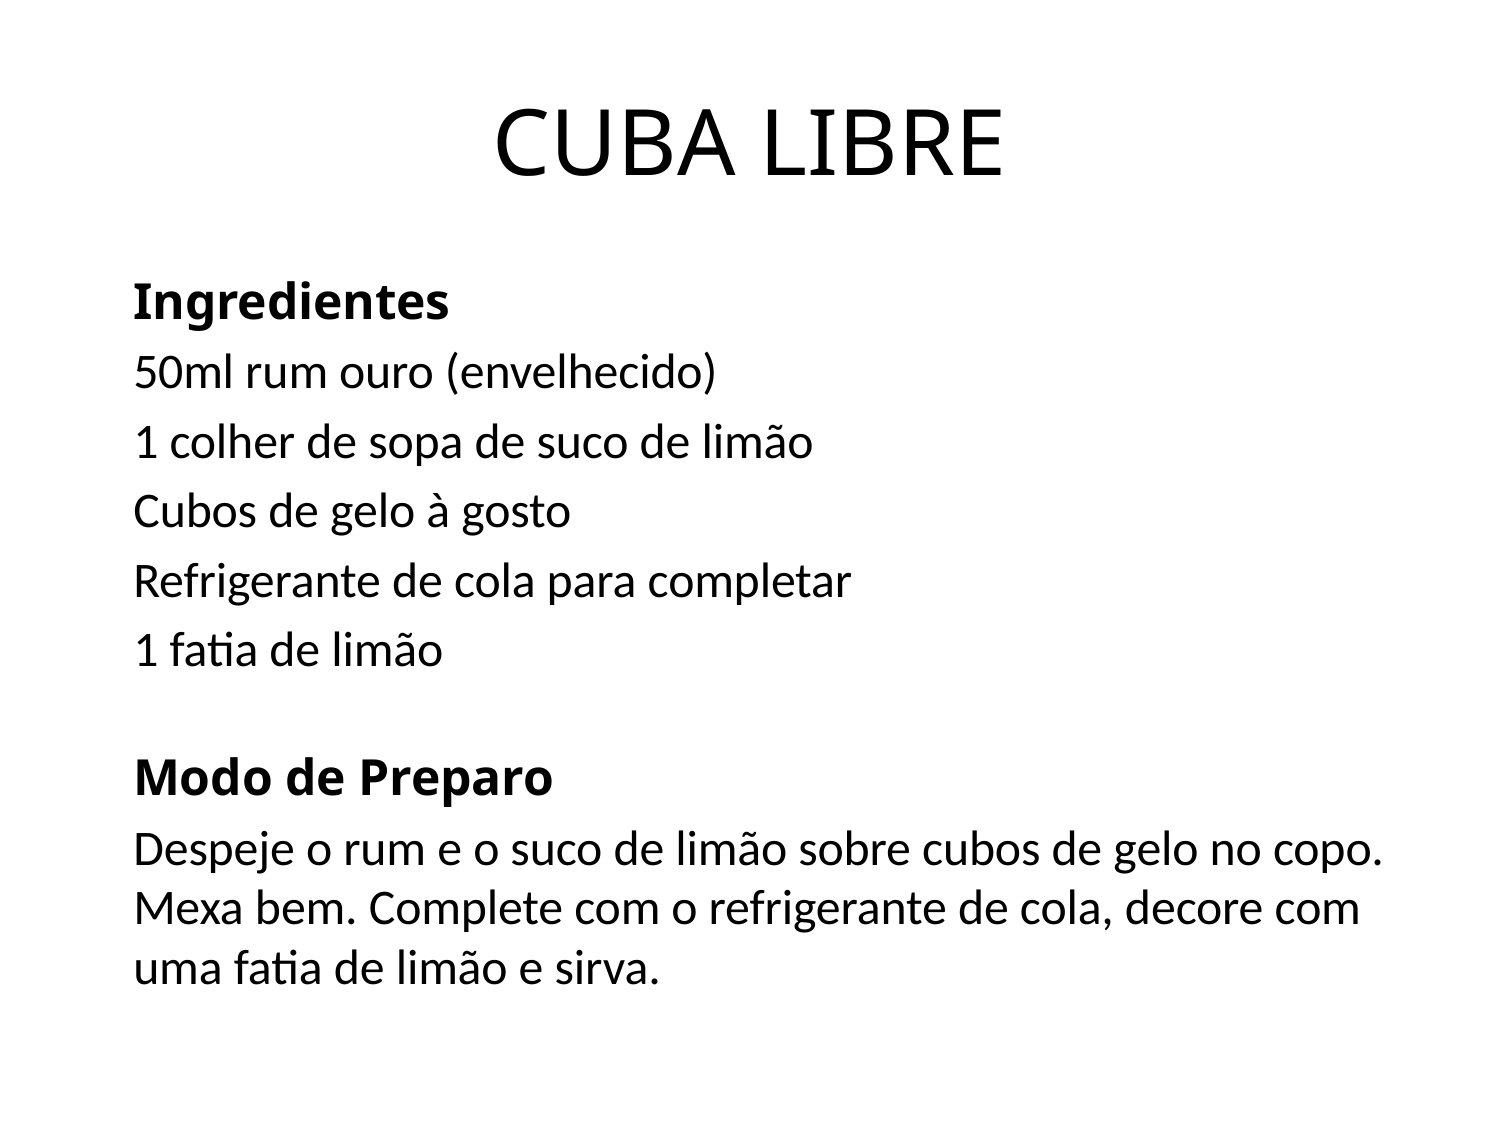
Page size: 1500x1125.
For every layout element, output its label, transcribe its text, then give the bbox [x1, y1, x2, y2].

list Ingredientes 50ml rum ouro (envelhecido) 1 colher de sopa de suco de limão Cubos de gelo à gosto Refrigerante de cola para completar 1 fatia de limão Modo de Preparo Despeje o rum e o suco de limão sobre cubos de gelo no copo. Mexa bem. Complete com o refrigerante de cola, decore com uma fatia de limão e sirva. [75, 262, 1425, 1005]
title CUBA LIBRE [75, 45, 1425, 233]
